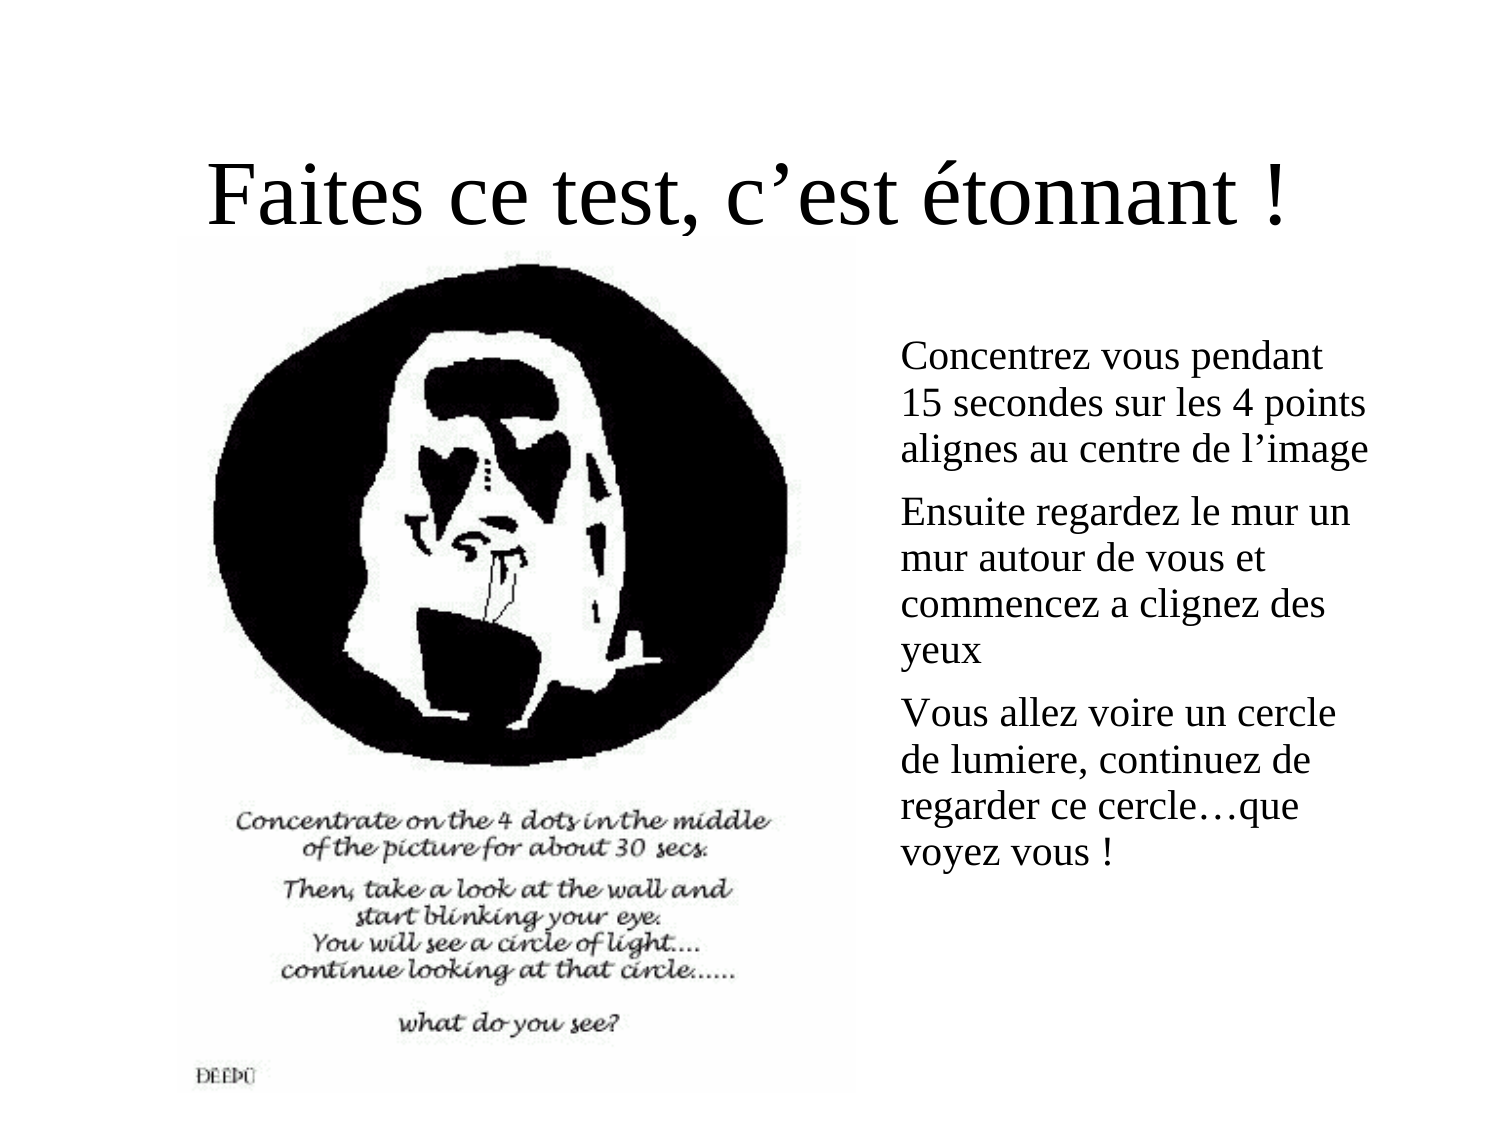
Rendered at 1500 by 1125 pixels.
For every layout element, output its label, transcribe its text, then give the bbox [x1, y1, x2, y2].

title Faites ce test, c’est étonnant ! [112, 75, 1388, 312]
chart [177, 236, 857, 1093]
list Concentrez vous pendant 15 secondes sur les 4 points alignes au centre de l’image Ensuite regardez le mur un mur autour de vous et commencez a clignez des yeux Vous allez voire un cercle de lumiere, continuez de regarder ce cercle…que voyez vous ! [885, 324, 1388, 1125]
